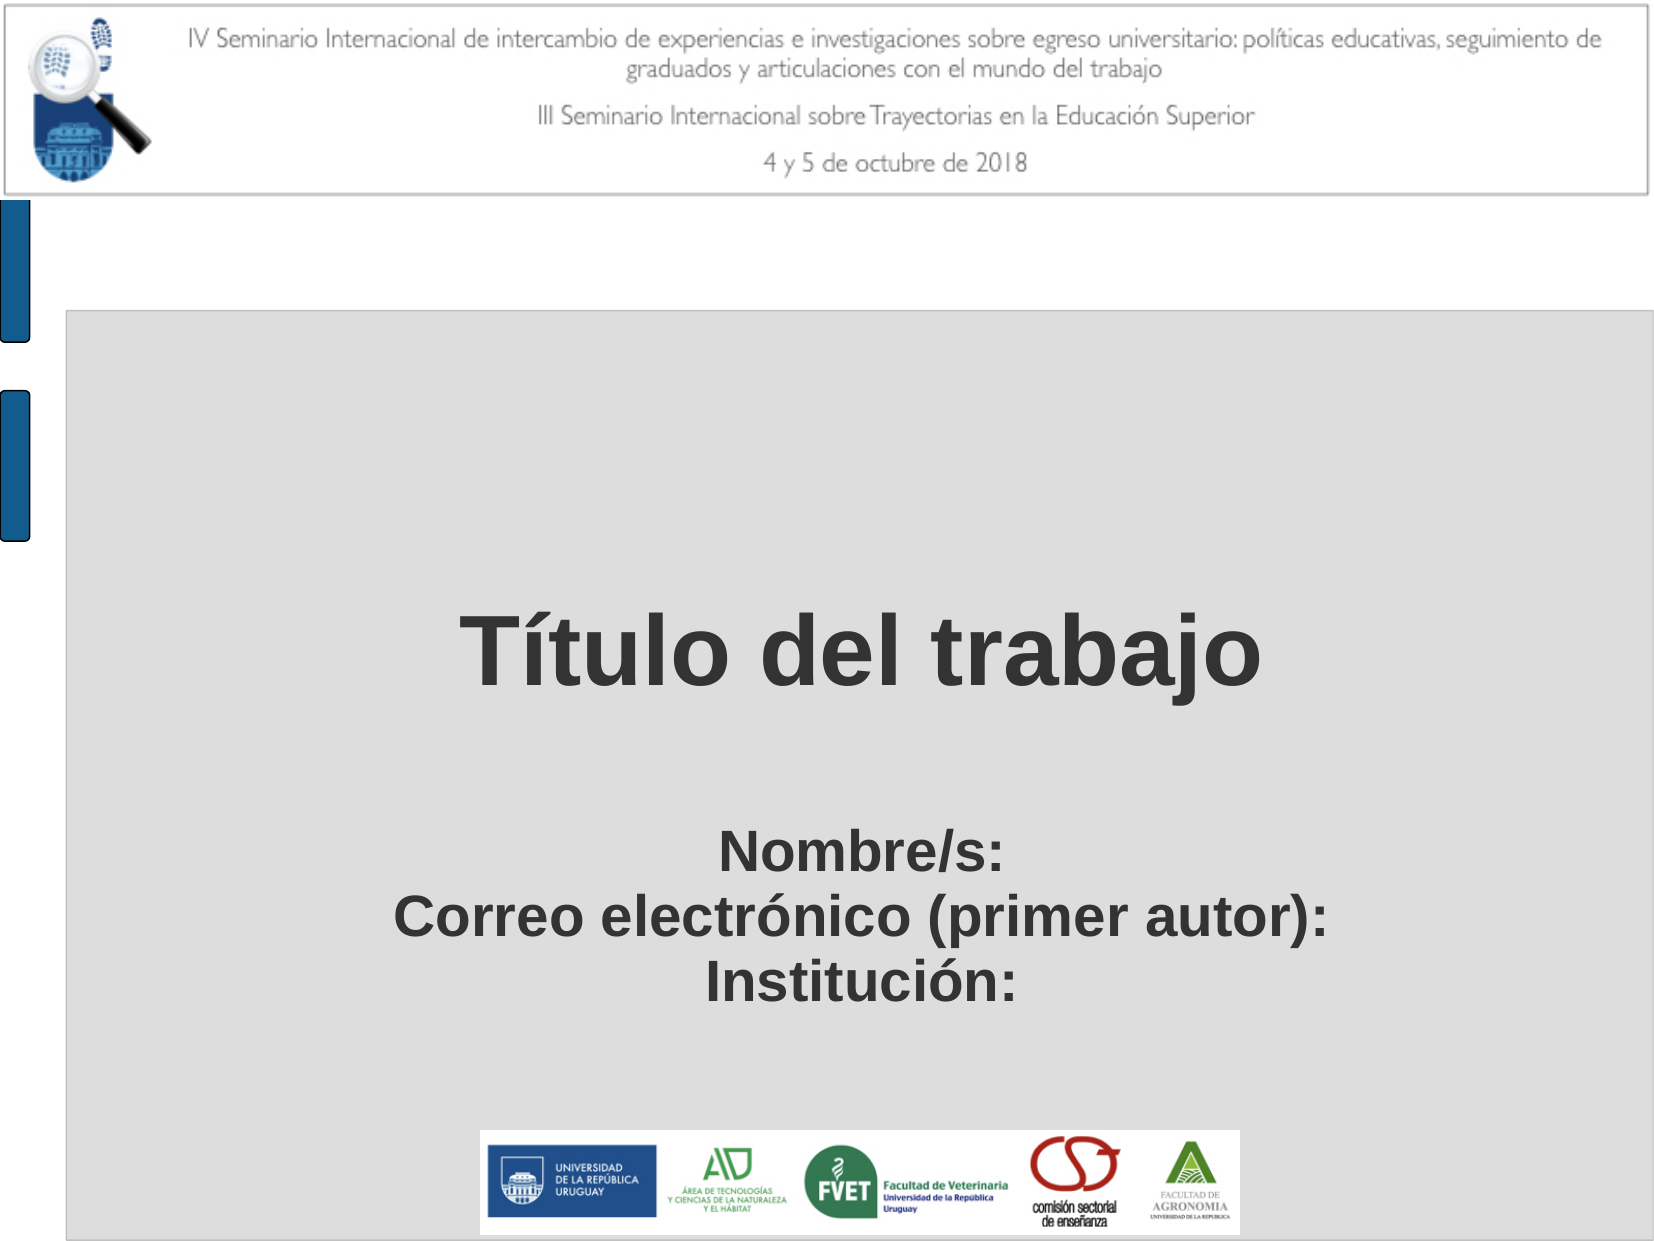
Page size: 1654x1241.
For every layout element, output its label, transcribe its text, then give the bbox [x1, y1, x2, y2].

title Título del trabajo Nombre/s: Correo electrónico (primer autor): Institución: [70, 301, 1654, 1081]
picture [0, 0, 1654, 1241]
picture [480, 1130, 1240, 1235]
